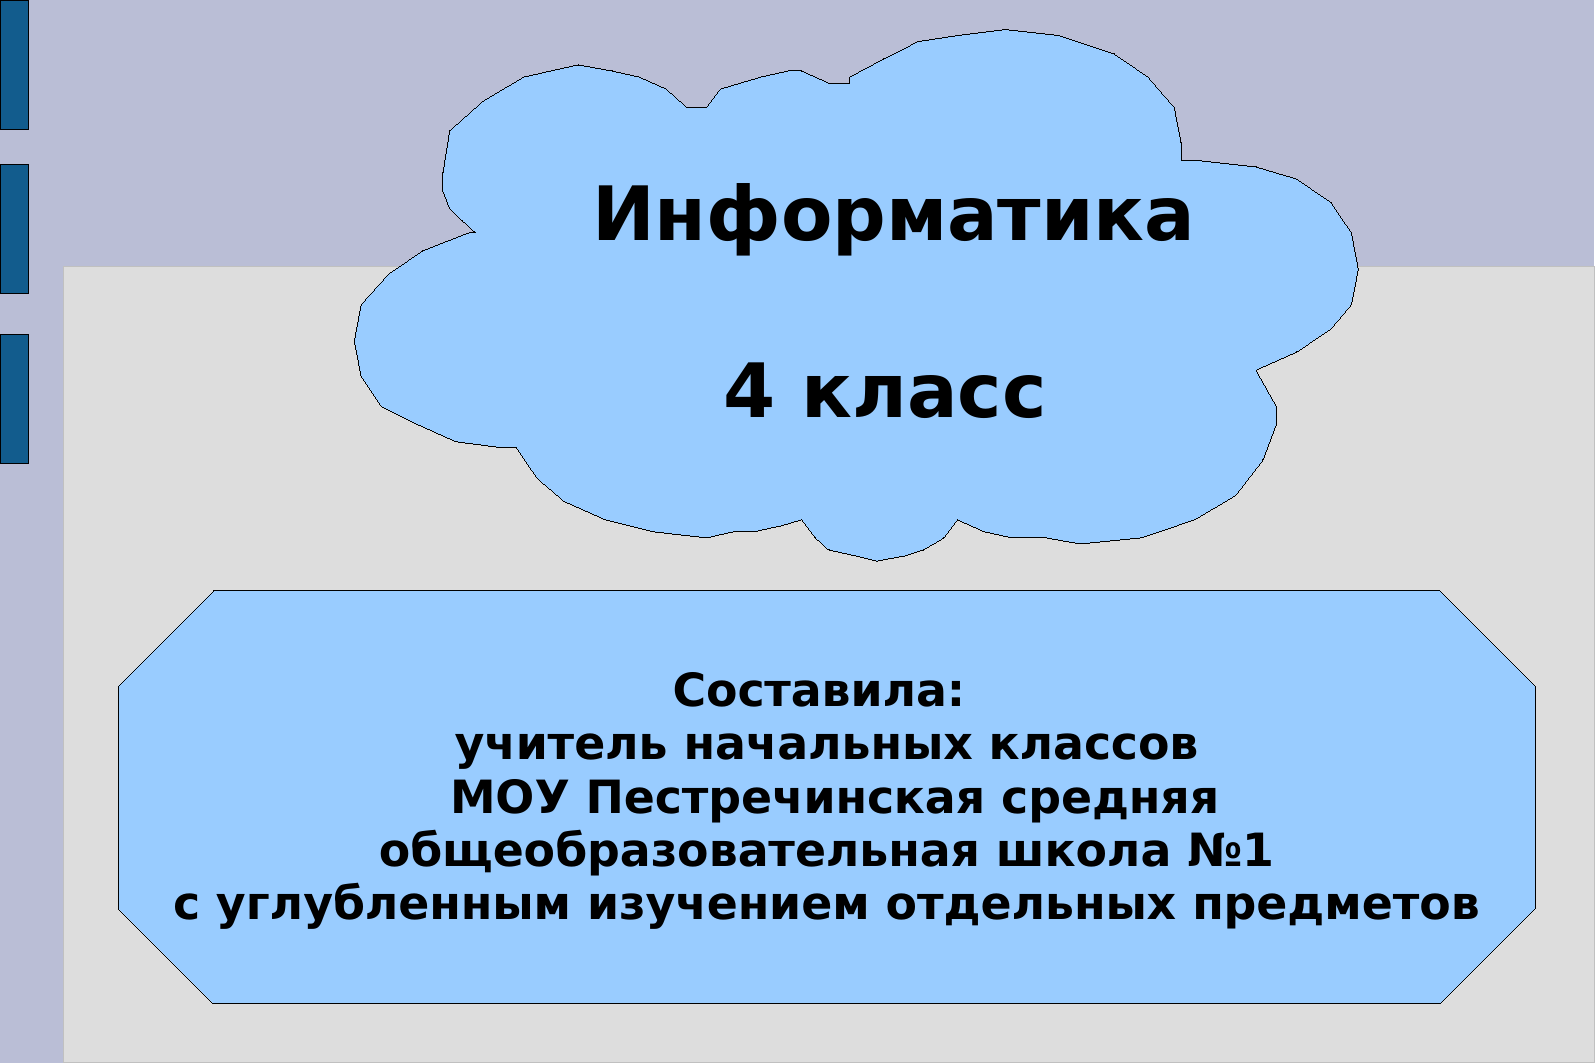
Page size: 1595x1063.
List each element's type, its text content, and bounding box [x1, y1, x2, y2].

text_box Информатика [577, 163, 1211, 266]
text_box [354, 29, 1359, 562]
text_box Составила: учитель начальных классов МОУ Пестречинская средняя общеобразовательная школа №1 с углубленным изучением отдельных предметов [118, 590, 1536, 1004]
text_box 4 класс [708, 340, 1063, 443]
